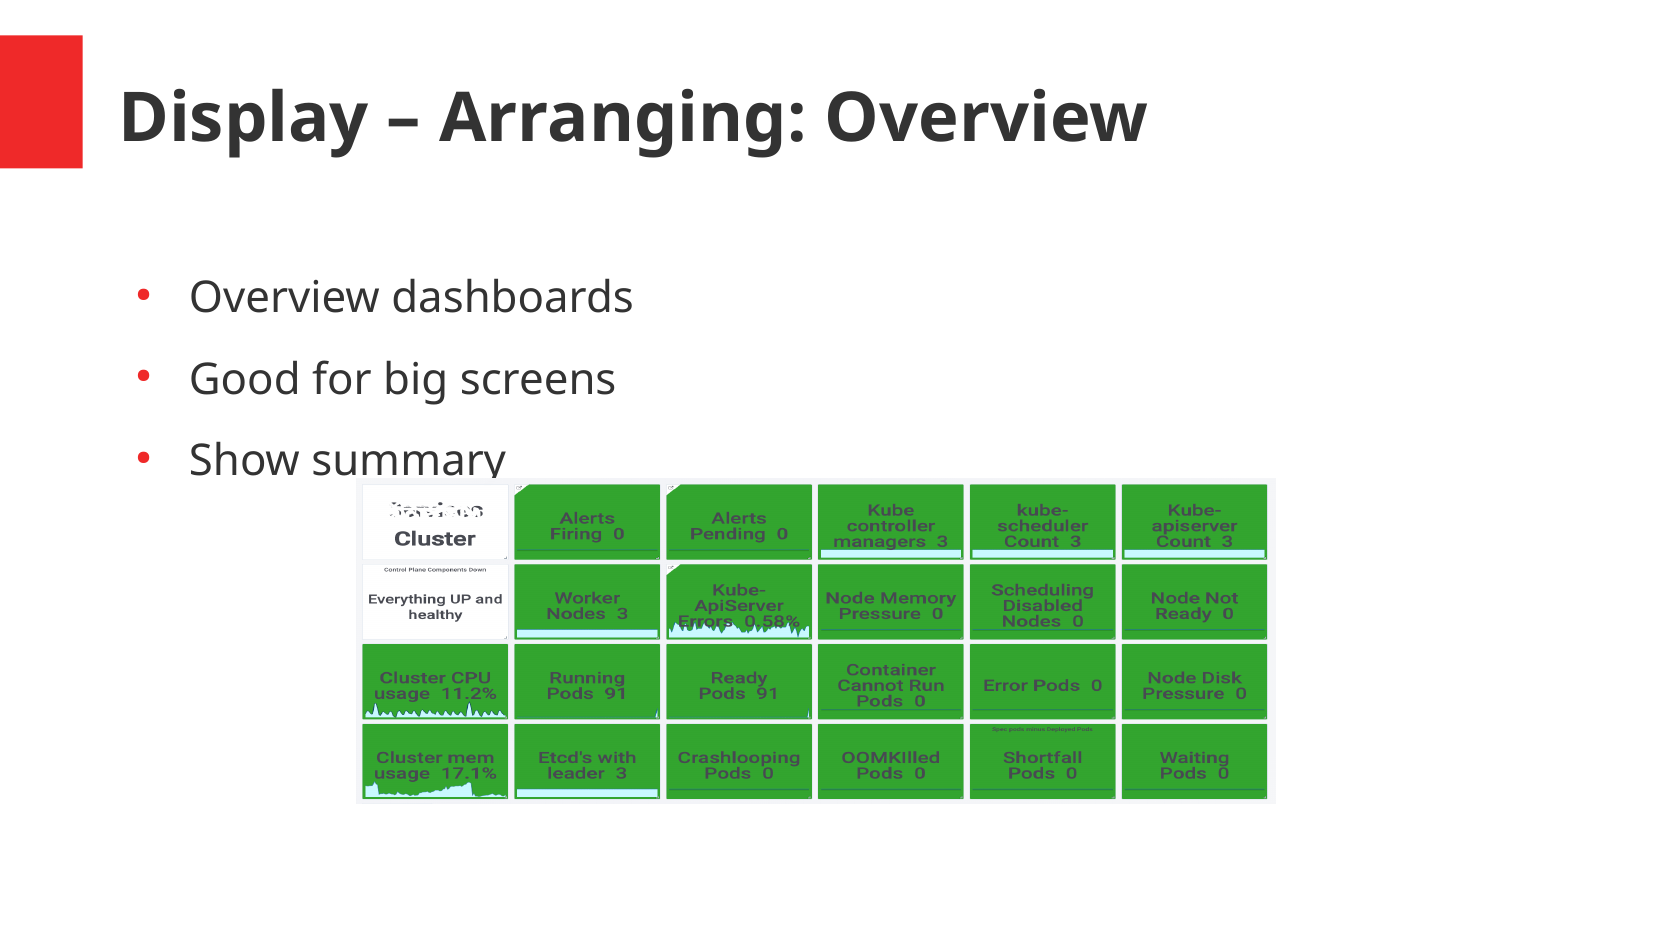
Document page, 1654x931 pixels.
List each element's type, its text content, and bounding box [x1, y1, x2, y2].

title Display – Arranging: Overview [118, 37, 1571, 193]
list Overview dashboards Good for big screens Show summary [118, 265, 1536, 806]
picture [356, 478, 1276, 804]
